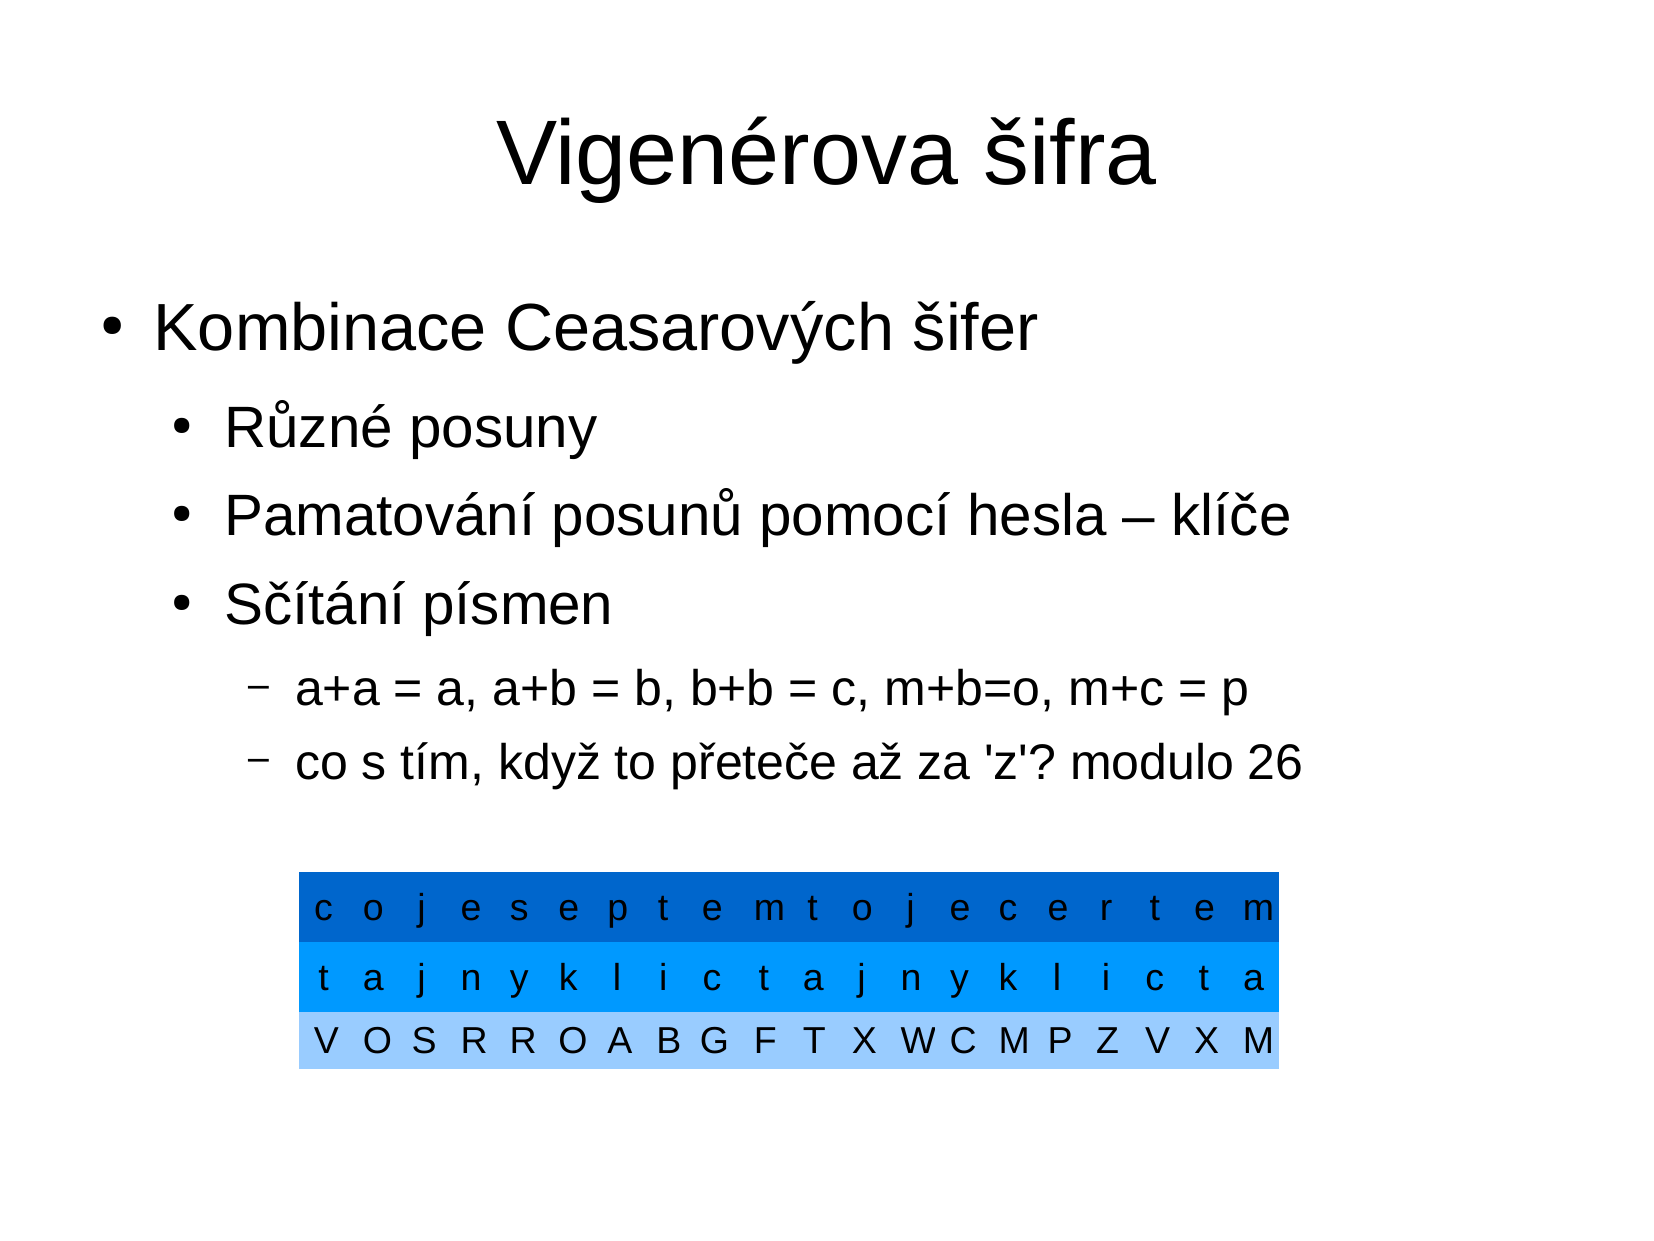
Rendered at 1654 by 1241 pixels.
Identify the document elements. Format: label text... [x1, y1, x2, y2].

table_header t [641, 872, 685, 942]
table_header p [593, 872, 641, 942]
table_cell i [1082, 942, 1130, 1012]
table_cell M [1228, 1012, 1279, 1069]
table_cell O [348, 1012, 397, 1069]
table_cell T [788, 1012, 837, 1069]
table_cell X [837, 1012, 886, 1069]
table_cell Z [1082, 1012, 1130, 1069]
table_cell R [495, 1012, 544, 1069]
table_header s [495, 872, 544, 942]
table_header m [739, 872, 788, 942]
title Vigenérova šifra [82, 56, 1571, 250]
table_header m [1228, 872, 1279, 942]
table_cell y [495, 942, 544, 1012]
table_header c [984, 872, 1033, 942]
table_cell t [739, 942, 788, 1012]
table_cell l [1033, 942, 1082, 1012]
table_cell S [397, 1012, 446, 1069]
table_cell R [446, 1012, 495, 1069]
table_cell O [544, 1012, 593, 1069]
table_cell y [935, 942, 984, 1012]
table_header t [788, 872, 837, 942]
table_cell A [593, 1012, 641, 1069]
table_header e [446, 872, 495, 942]
table_cell n [446, 942, 495, 1012]
table_header t [1130, 872, 1179, 942]
table_cell t [299, 942, 348, 1012]
table_header o [348, 872, 397, 942]
table_cell a [1228, 942, 1279, 1012]
table_cell W [886, 1012, 935, 1069]
table_cell c [685, 942, 739, 1012]
table_header o [837, 872, 886, 942]
table_cell V [1130, 1012, 1179, 1069]
table_header c [299, 872, 348, 942]
table_header r [1082, 872, 1130, 942]
table_header e [685, 872, 739, 942]
table_header e [1179, 872, 1228, 942]
table_cell t [1179, 942, 1228, 1012]
table_cell c [1130, 942, 1179, 1012]
table_cell G [685, 1012, 739, 1069]
table_cell X [1179, 1012, 1228, 1069]
list Kombinace Ceasarových šifer Různé posuny Pamatování posunů pomocí hesla – klíče Sčítání písmen a+a = a, a+b = b, b+b = c, m+b=o, m+c = p co s tím, když to přeteče až za 'z'? modulo 26 [82, 290, 1571, 1094]
table_cell k [984, 942, 1033, 1012]
table_header e [935, 872, 984, 942]
table_cell a [348, 942, 397, 1012]
table_cell a [788, 942, 837, 1012]
table_header e [544, 872, 593, 942]
table_header j [886, 872, 935, 942]
table_cell B [641, 1012, 685, 1069]
table_cell k [544, 942, 593, 1012]
table_header e [1033, 872, 1082, 942]
table_cell M [984, 1012, 1033, 1069]
table_cell P [1033, 1012, 1082, 1069]
table_cell l [593, 942, 641, 1012]
table_cell j [397, 942, 446, 1012]
table_cell n [886, 942, 935, 1012]
table_cell V [299, 1012, 348, 1069]
table_cell C [935, 1012, 984, 1069]
table_cell i [641, 942, 685, 1012]
table_cell F [739, 1012, 788, 1069]
table_header j [397, 872, 446, 942]
table_cell j [837, 942, 886, 1012]
